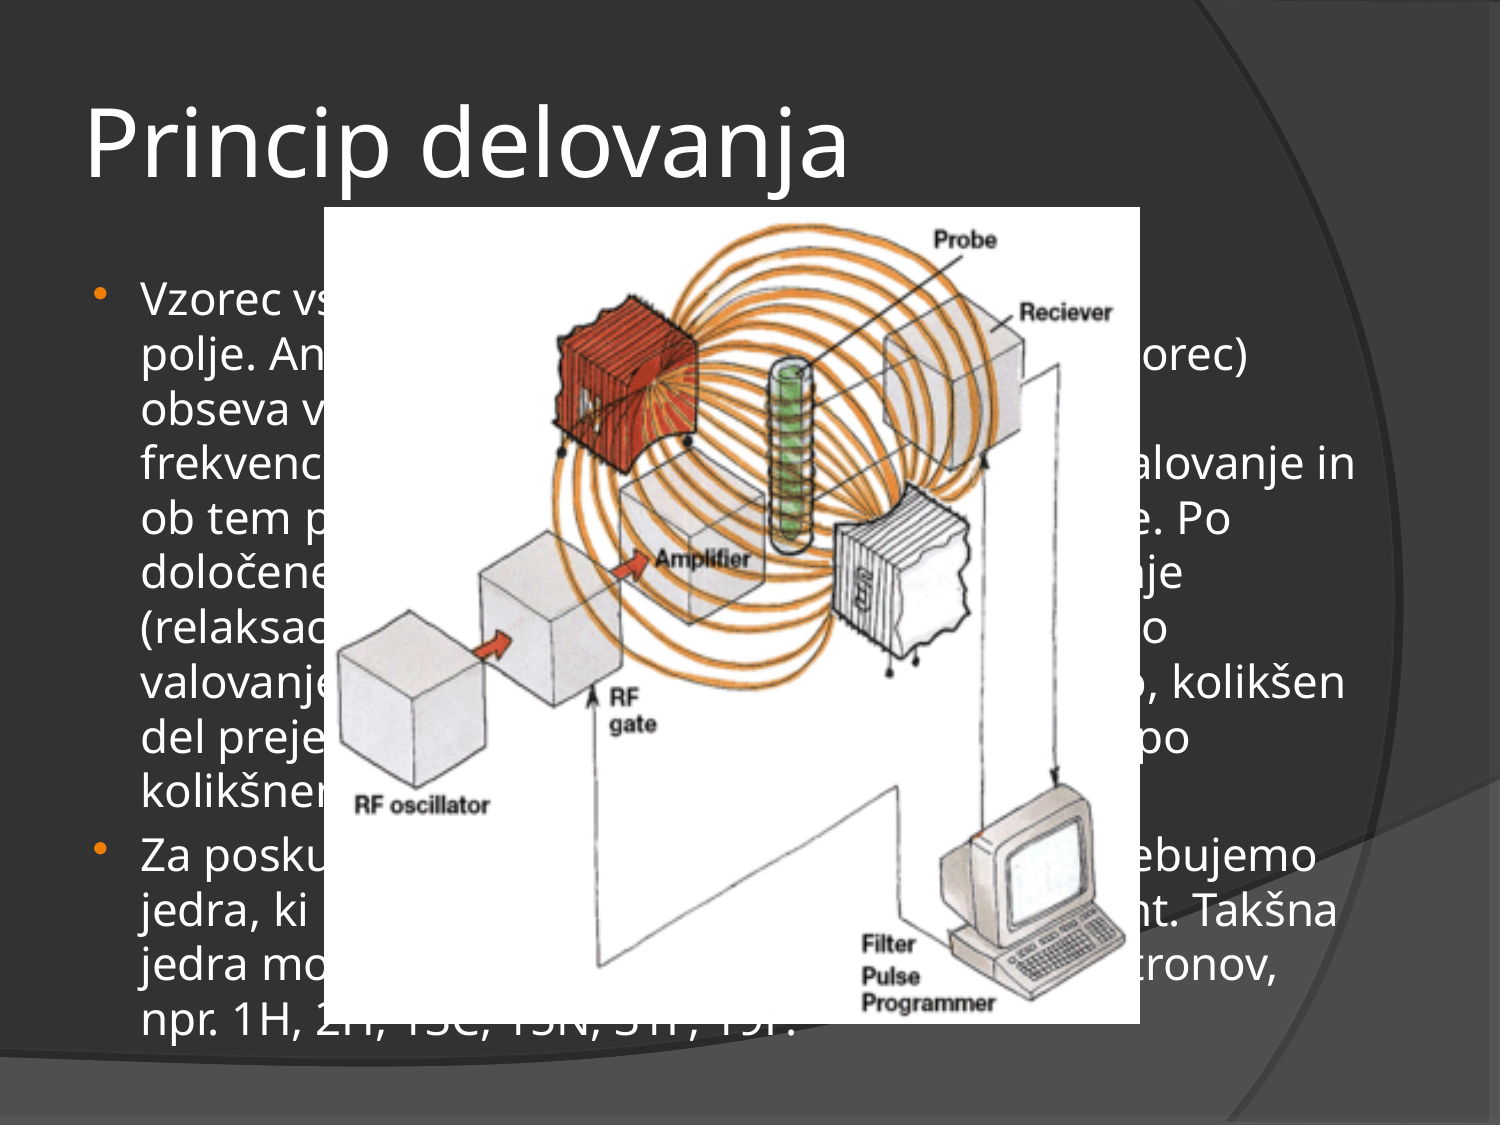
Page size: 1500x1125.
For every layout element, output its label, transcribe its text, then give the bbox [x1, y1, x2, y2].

title Princip delovanja [75, 45, 1300, 233]
list Vzorec vstavimo v statično magnetno polje. Antena (navadno kar tuljava, ki obdaja vzorec) obseva vzorec z radijskimi valovi. Pri določeni frekvenci atomska jedra v vzorcu absorbirajo valovanje in ob tem preidejo iz osnovnega v vzbujeno stanje. Po določenem času se jedra vrnejo v osnovno stanje (relaksacija) in ob tem izsevajo elektromagnetno valovanje, kar zaznamo s tuljavo. Merimo lahko, kolikšen del prejete energije so jedra izsevala nazaj, ter po kolikšnem času. Za poskus z jedrsko magnetno resonanco potrebujemo jedra, ki imajo od nič različen magnetni moment. Takšna jedra morajo imeti liho število protonov ali nevtronov, npr. 1H, 2H, 13C, 15N, 31P, 19F. [75, 262, 1376, 1071]
picture [324, 207, 1140, 1024]
